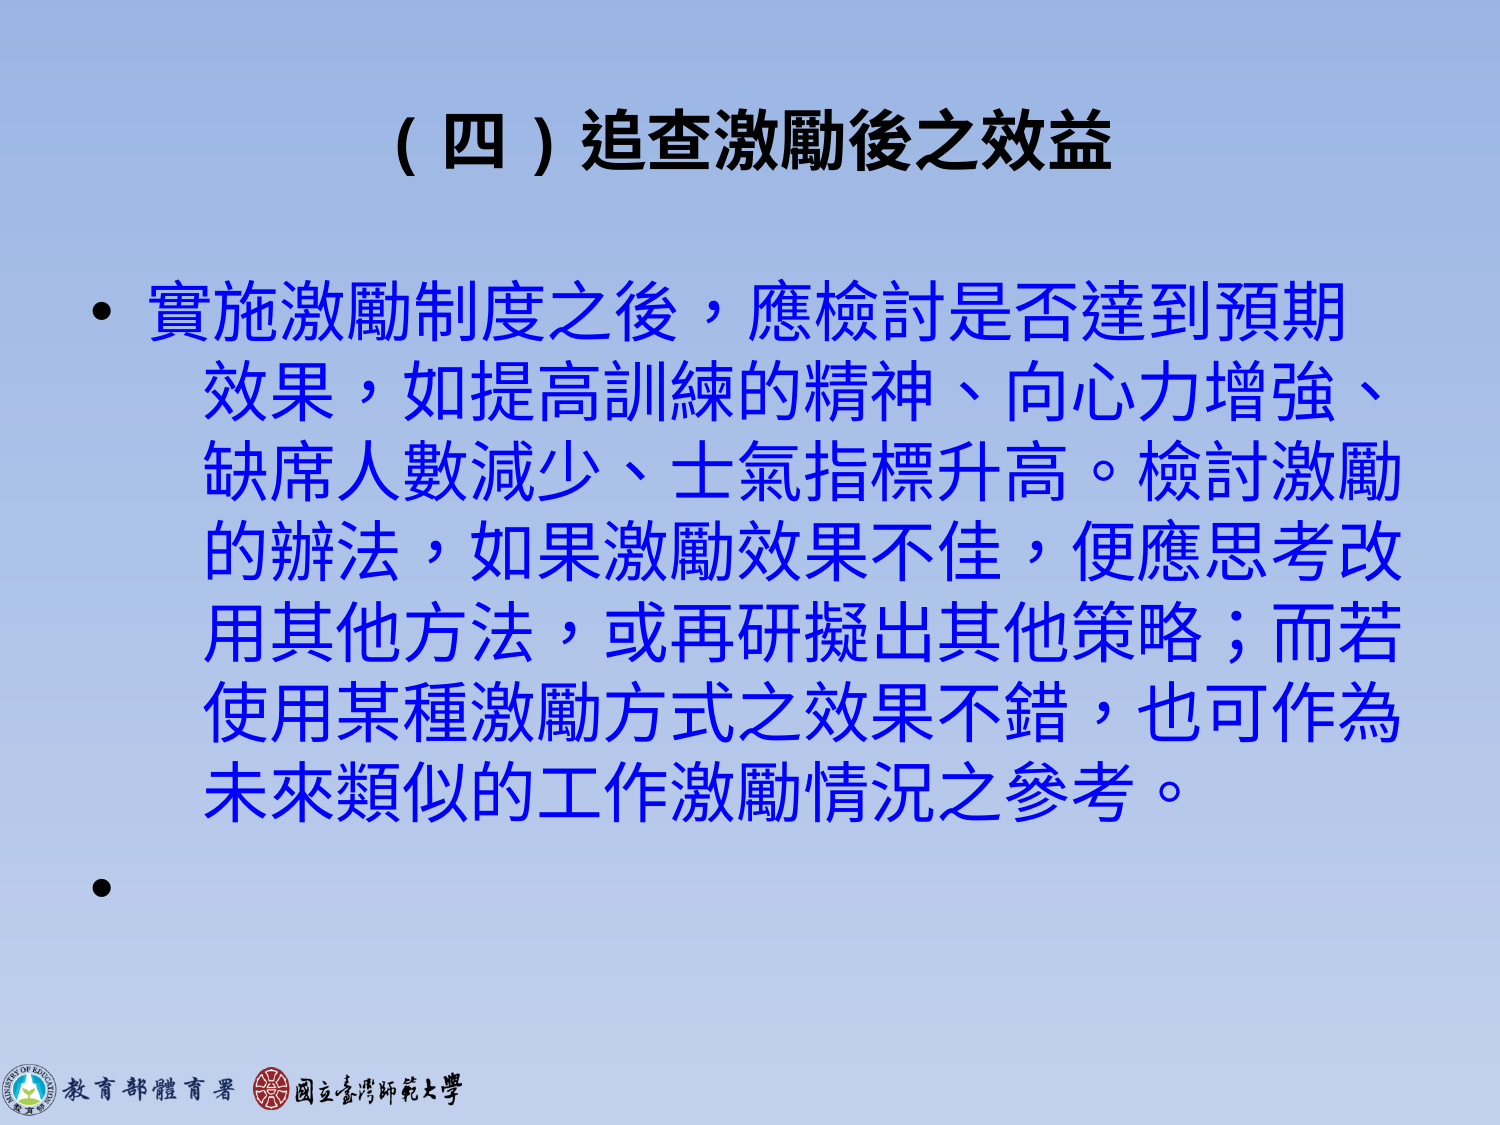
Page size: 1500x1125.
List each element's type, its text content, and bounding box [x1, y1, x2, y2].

title (四)追查激勵後之效益 [75, 45, 1426, 233]
list 實施激勵制度之後，應檢討是否達到預期效果，如提高訓練的精神、向心力增強、缺席人數減少、士氣指標升高。檢討激勵的辦法，如果激勵效果不佳，便應思考改用其他方法，或再研擬出其他策略；而若使用某種激勵方式之效果不錯，也可作為未來類似的工作激勵情況之參考。 [75, 262, 1426, 1005]
